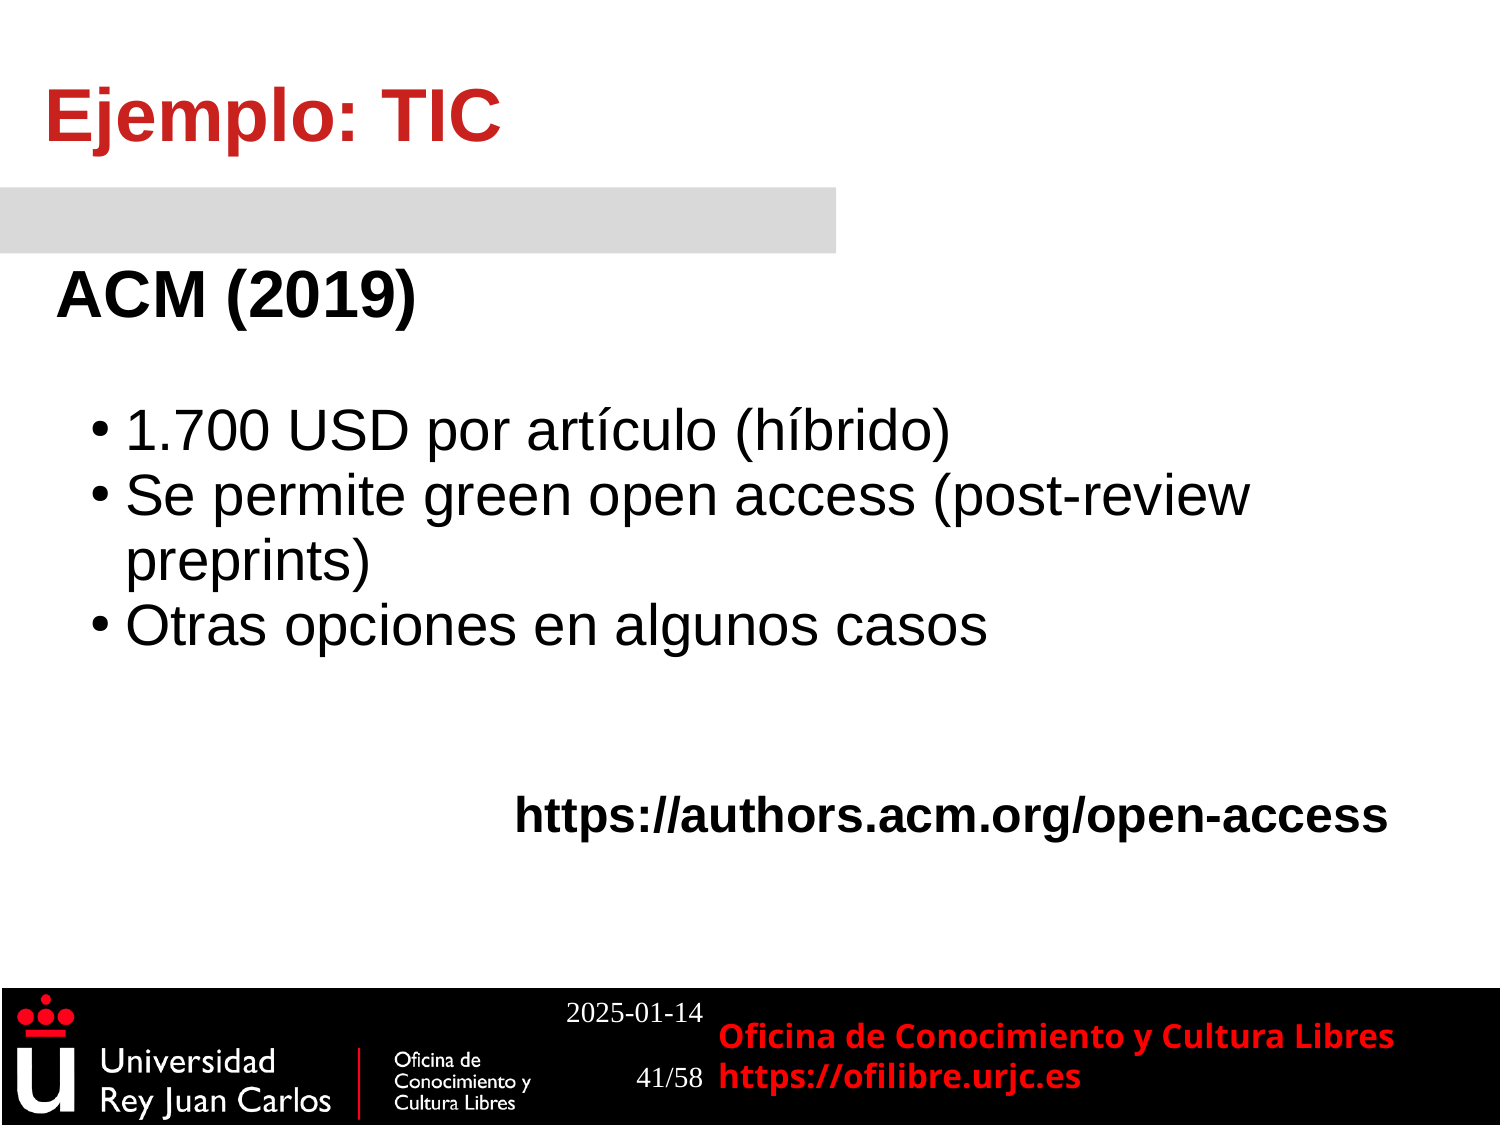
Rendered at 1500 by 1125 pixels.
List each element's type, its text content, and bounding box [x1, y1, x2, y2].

text_box https://authors.acm.org/open-access [412, 780, 1405, 851]
title [75, 7, 1425, 196]
text_box Ejemplo: TIC [30, 66, 1036, 249]
picture [17, 994, 531, 1120]
text_box ACM (2019) [40, 249, 811, 340]
text_box 1.700 USD por artículo (híbrido) Se permite green open access (post-review preprints) Otras opciones en algunos casos [75, 390, 1351, 666]
